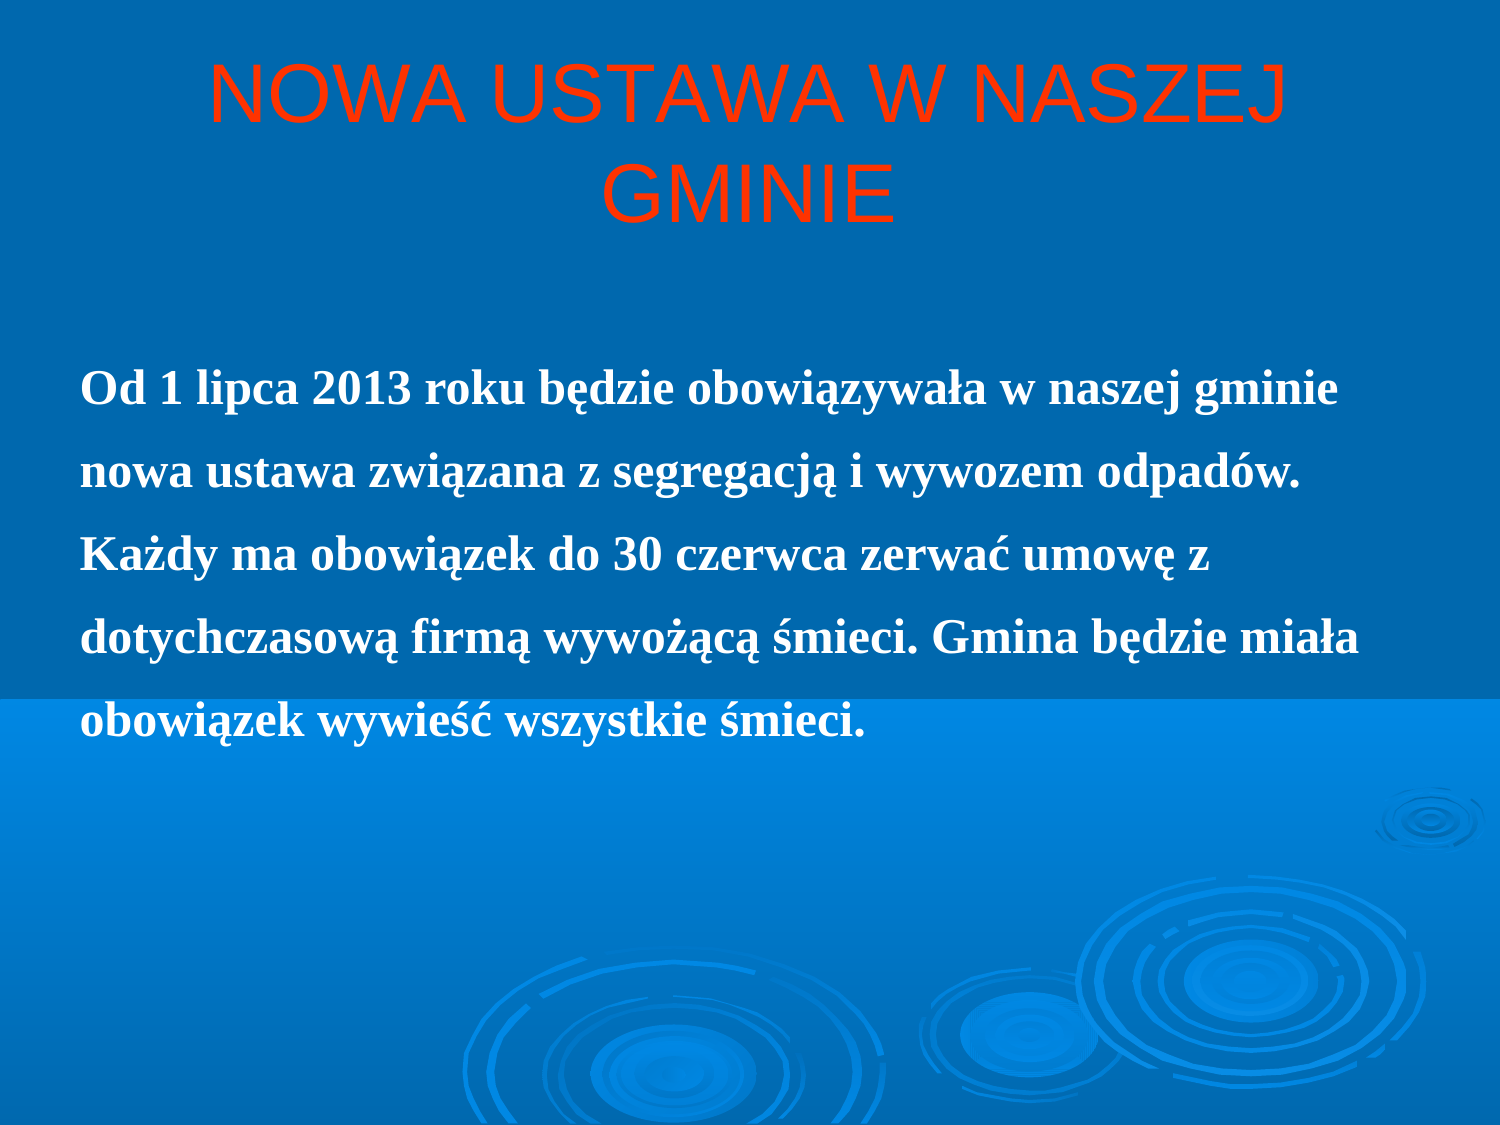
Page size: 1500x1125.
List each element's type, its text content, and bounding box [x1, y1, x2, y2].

text_box Od 1 lipca 2013 roku będzie obowiązywała w naszej gminie nowa ustawa związana z segregacją i wywozem odpadów. Każdy ma obowiązek do 30 czerwca zerwać umowę z dotychczasową firmą wywożącą śmieci. Gmina będzie miała obowiązek wywieść wszystkie śmieci. [64, 324, 1412, 916]
title NOWA USTAWA W NASZEJ GMINIE [75, 21, 1423, 258]
